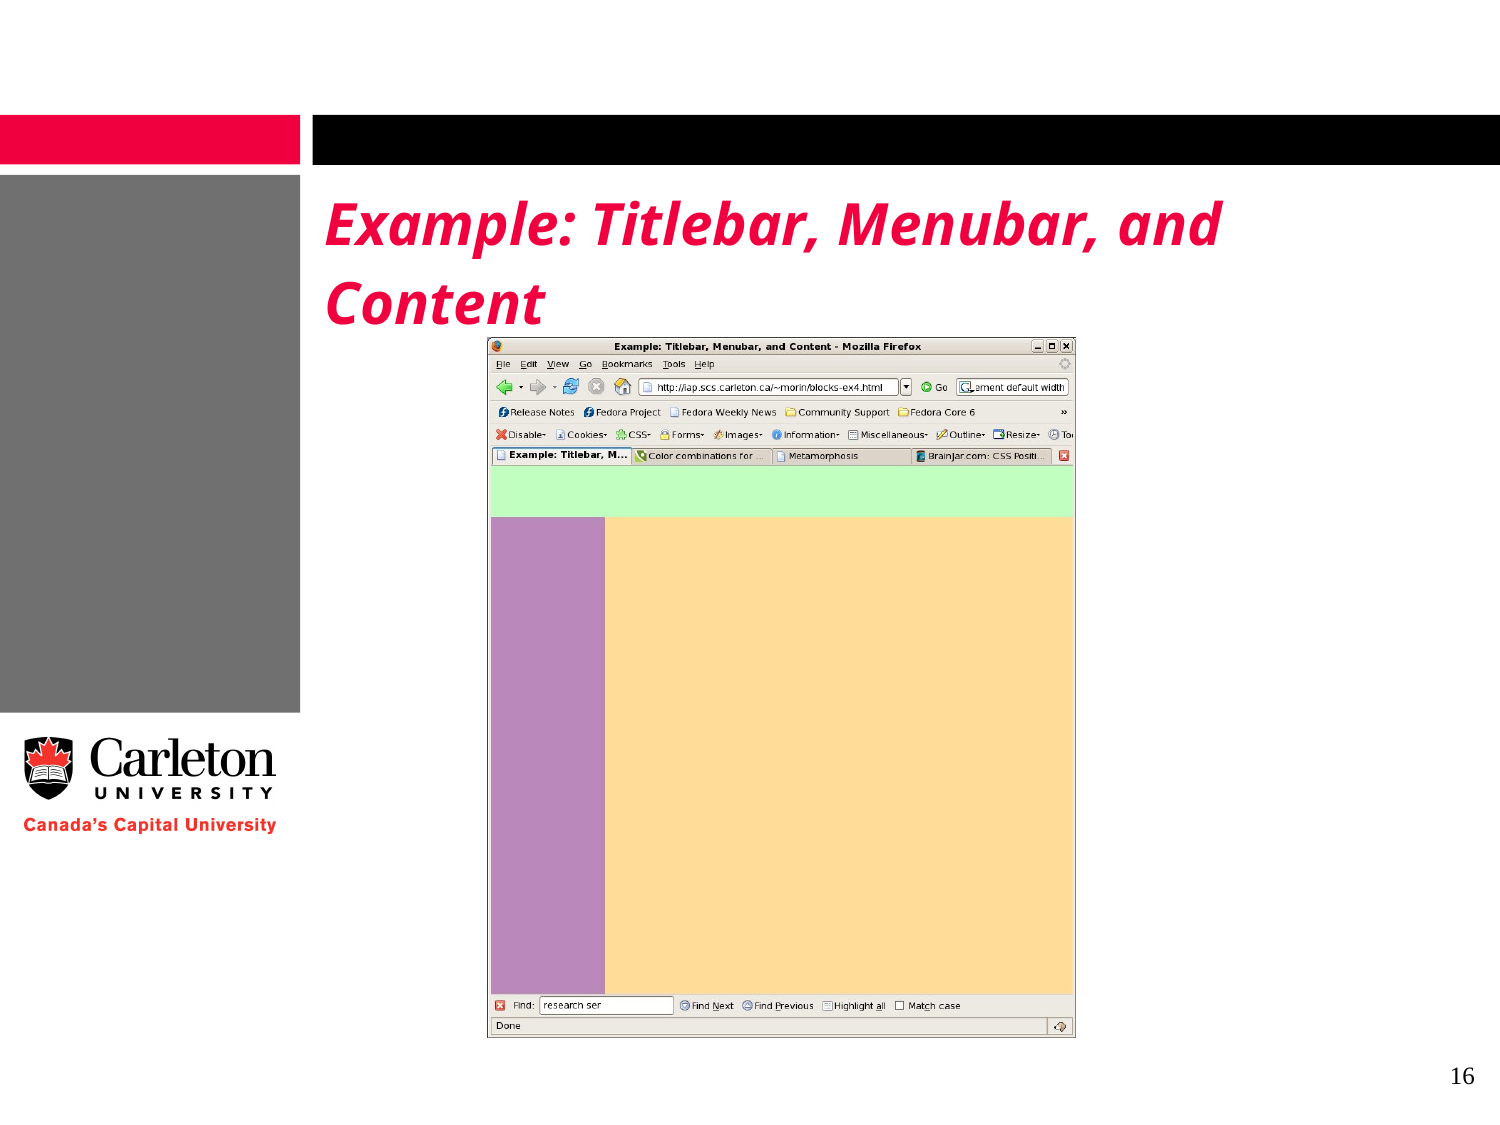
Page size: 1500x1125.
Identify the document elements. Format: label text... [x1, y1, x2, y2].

picture [487, 337, 1076, 1038]
picture [24, 737, 276, 834]
title Example: Titlebar, Menubar, and Content [324, 187, 1450, 338]
